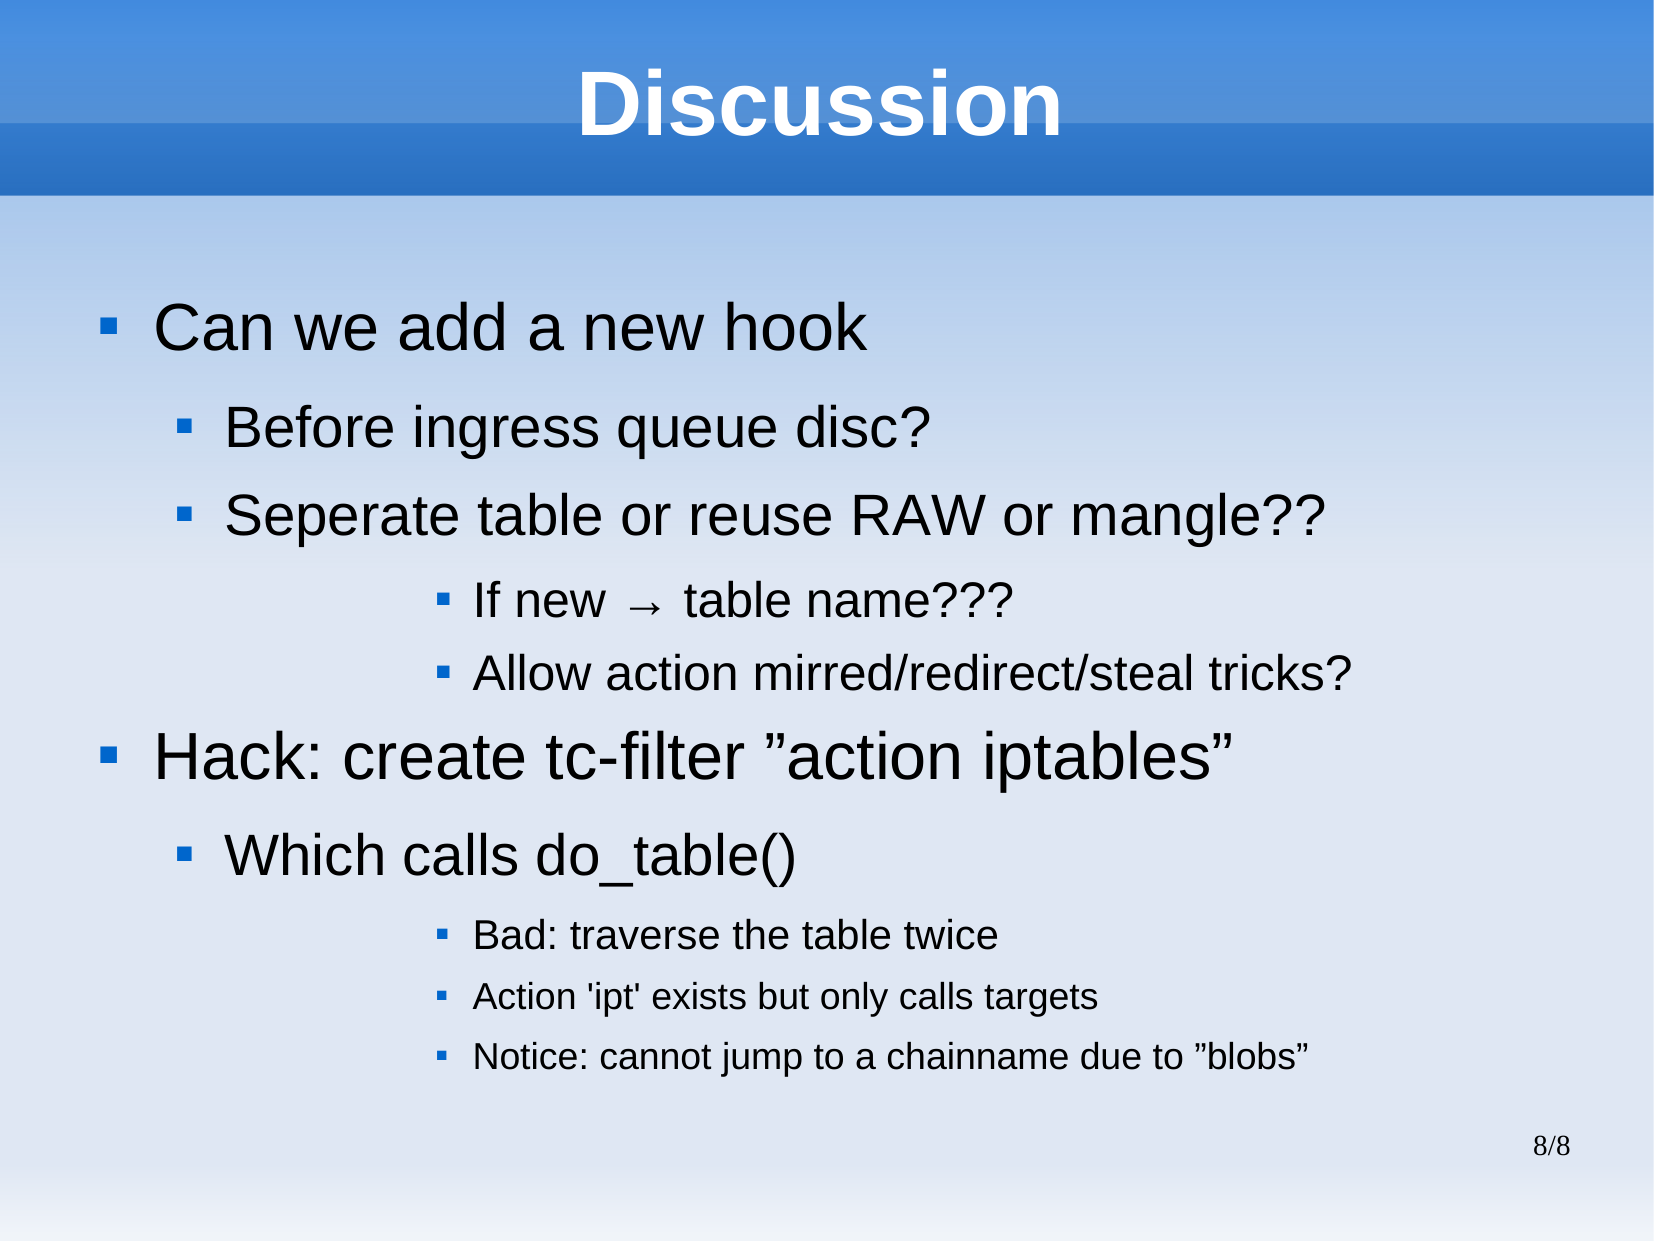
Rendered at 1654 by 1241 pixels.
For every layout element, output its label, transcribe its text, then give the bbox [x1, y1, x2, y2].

list Can we add a new hook Before ingress queue disc? Seperate table or reuse RAW or mangle?? If new → table name??? Allow action mirred/redirect/steal tricks? Hack: create tc-filter ”action iptables” Which calls do_table() Bad: traverse the table twice Action 'ipt' exists but only calls targets Notice: cannot jump to a chainname due to ”blobs” [82, 290, 1571, 1094]
title Discussion [76, 7, 1565, 200]
picture [0, 0, 1654, 1241]
